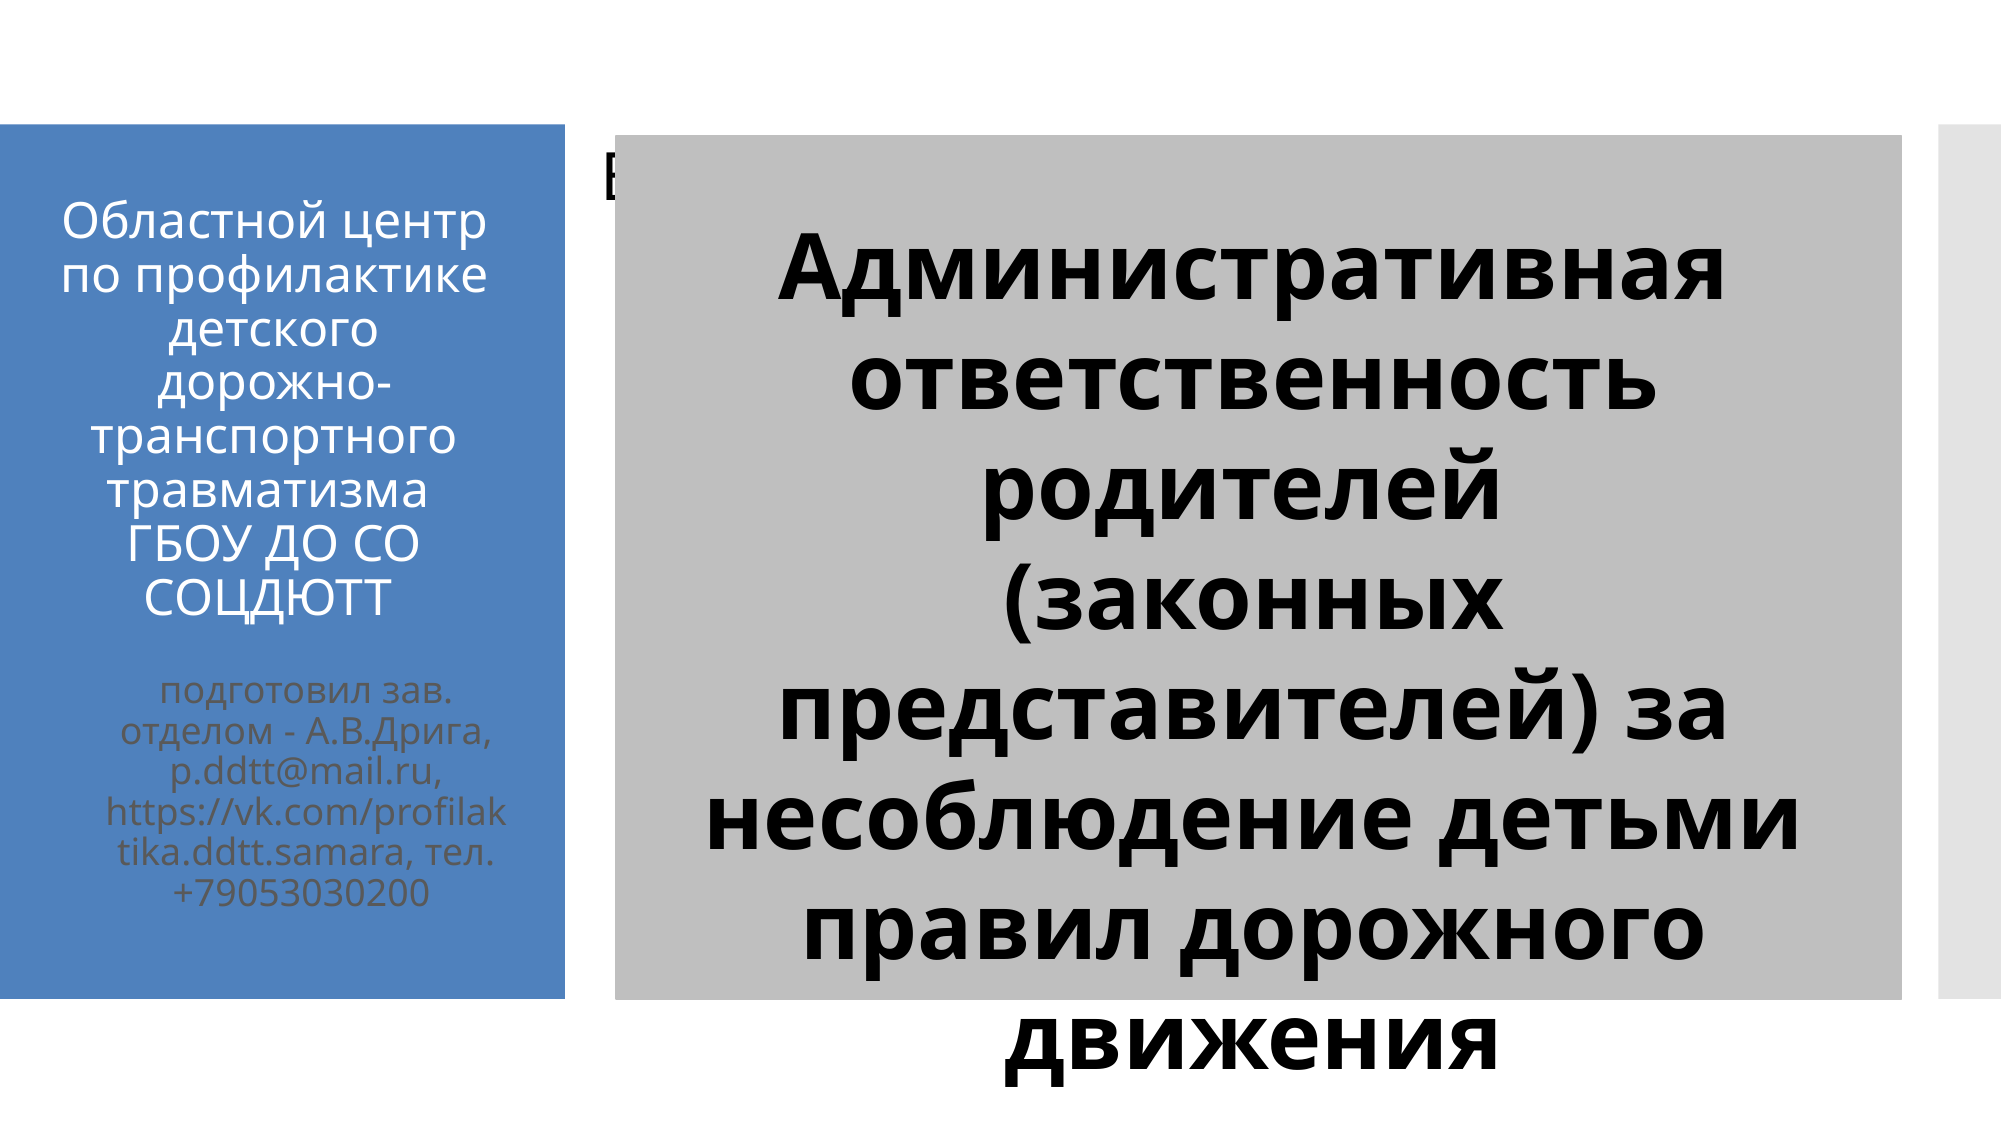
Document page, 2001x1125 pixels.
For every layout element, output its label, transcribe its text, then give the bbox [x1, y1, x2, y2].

list подготовил зав. отделом - А.В.Дрига, p.ddtt@mail.ru, https://vk.com/profilaktika.ddtt.samara, тел.+79053030200 [58, 584, 524, 966]
text_box [616, 136, 1902, 1000]
title Областной центр по профилактике детского дорожно-транспортного травматизма ГБОУ ДО СО СОЦДЮТТ [41, 187, 507, 578]
text_box Административная ответственность родителей (законных представителей) за несоблюдение детьми правил дорожного движения [641, 200, 1867, 1096]
